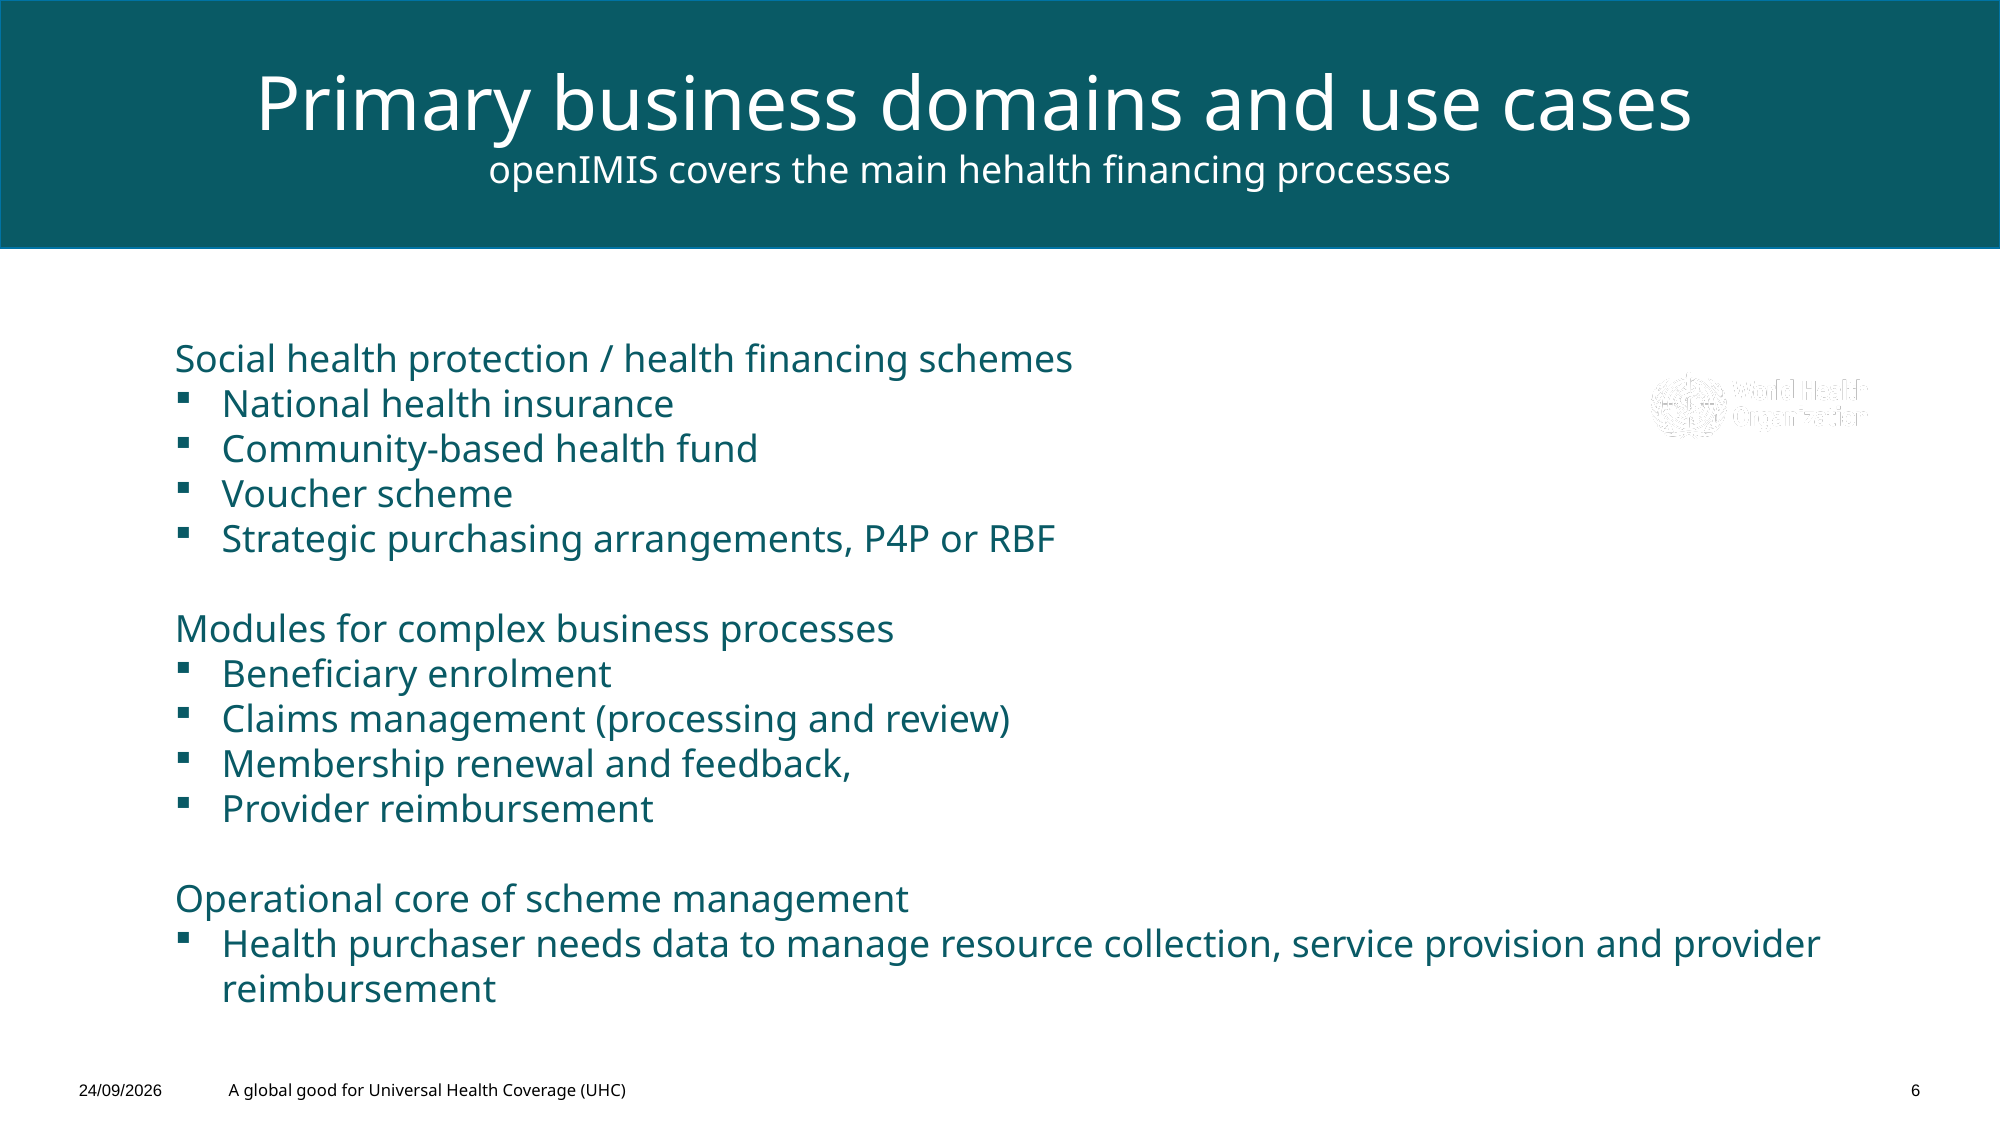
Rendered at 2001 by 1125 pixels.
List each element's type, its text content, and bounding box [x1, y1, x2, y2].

text_box [0, 0, 2000, 248]
slide_number 13/06/2020 [78, 1079, 209, 1109]
picture [1596, 349, 1922, 463]
text_box Primary business domains and use cases openIMIS covers the main hehalth financing processes [53, 48, 1897, 199]
text_box Social health protection / health financing schemes National health insurance Community-based health fund Voucher scheme Strategic purchasing arrangements, P4P or RBF Modules for complex business processes Beneficiary enrolment Claims management (processing and review) Membership renewal and feedback, Provider reimbursement Operational core of scheme management Health purchaser needs data to manage resource collection, service provision and provider reimbursement [171, 380, 1862, 964]
footer A global good for Universal Health Coverage (UHC) [228, 1079, 873, 1125]
slide_number 19 [1872, 1079, 1921, 1109]
